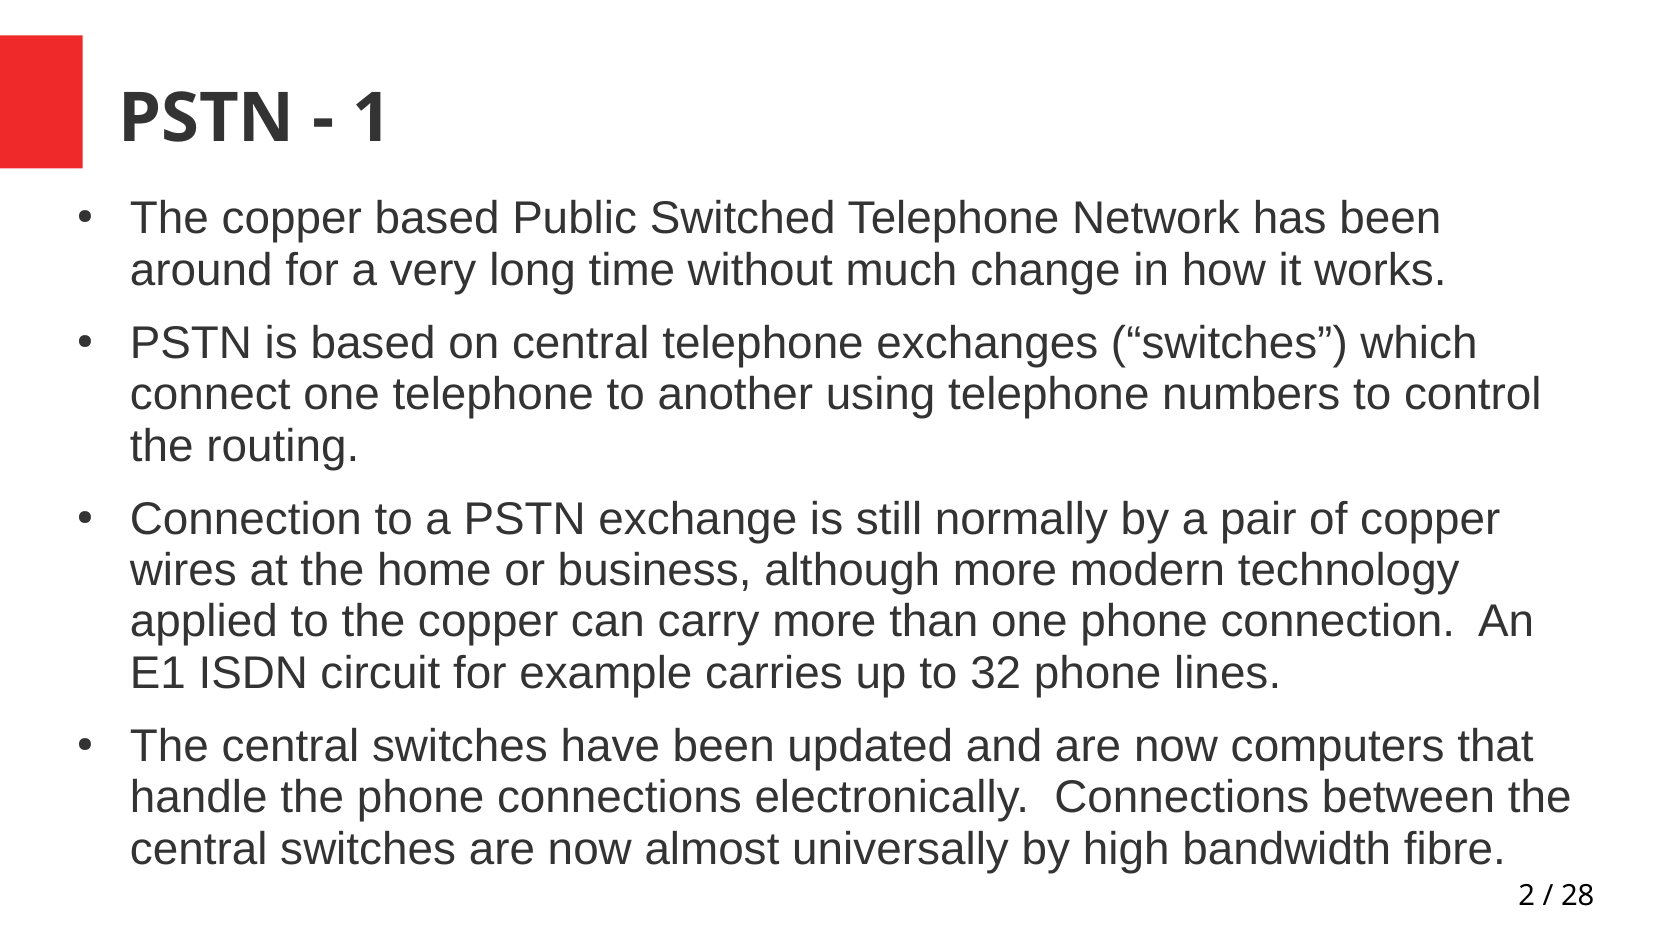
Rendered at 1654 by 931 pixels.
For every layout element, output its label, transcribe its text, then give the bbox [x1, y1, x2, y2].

list The copper based Public Switched Telephone Network has been around for a very long time without much change in how it works. PSTN is based on central telephone exchanges (“switches”) which connect one telephone to another using telephone numbers to control the routing. Connection to a PSTN exchange is still normally by a pair of copper wires at the home or business, although more modern technology applied to the copper can carry more than one phone connection. An E1 ISDN circuit for example carries up to 32 phone lines. The central switches have been updated and are now computers that handle the phone connections electronically. Connections between the central switches are now almost universally by high bandwidth fibre. [59, 192, 1583, 875]
title PSTN - 1 [118, 37, 1571, 192]
